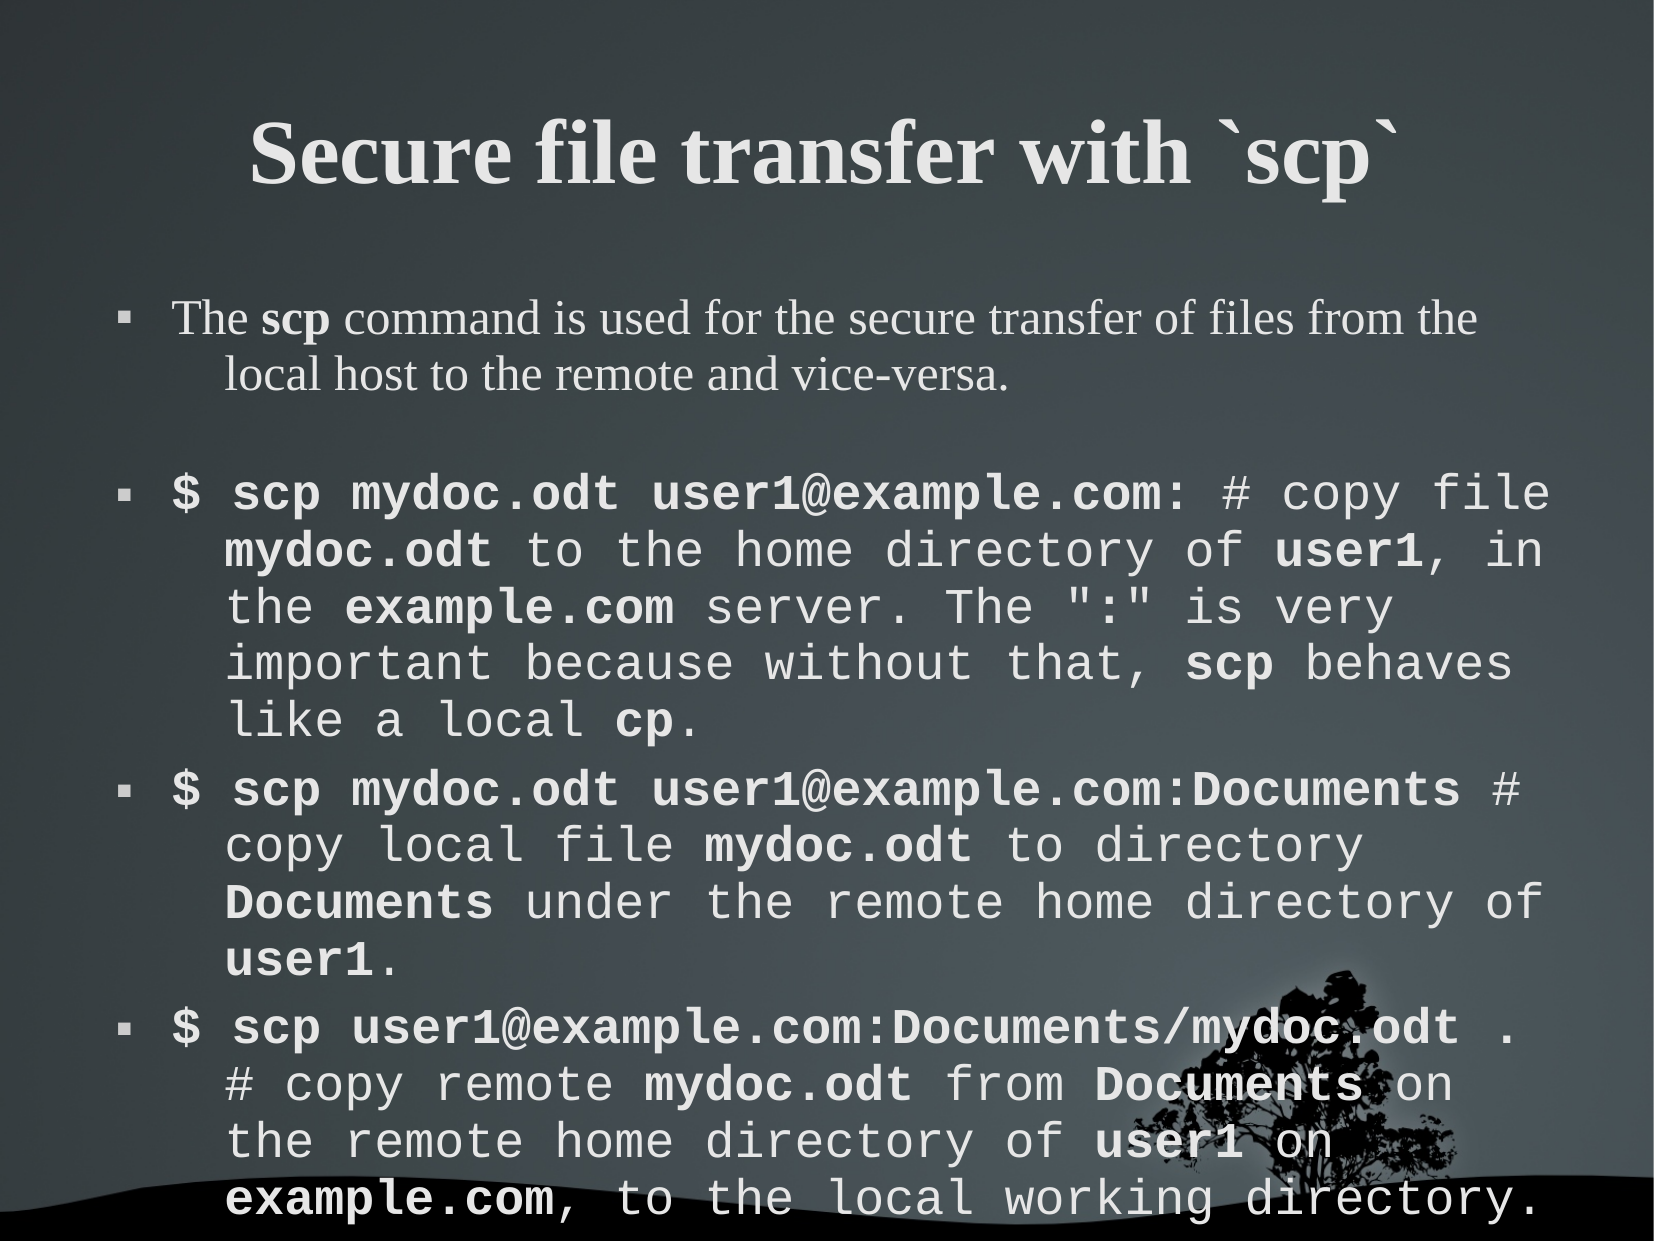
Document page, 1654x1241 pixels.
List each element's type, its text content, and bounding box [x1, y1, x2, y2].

picture [0, 0, 1654, 1241]
list The scp command is used for the secure transfer of files from the local host to the remote and vice-versa. $ scp mydoc.odt user1@example.com: # copy file mydoc.odt to the home directory of user1, in the example.com server. The ":" is very important because without that, scp behaves like a local cp. $ scp mydoc.odt user1@example.com:Documents # copy local file mydoc.odt to directory Documents under the remote home directory of user1. $ scp user1@example.com:Documents/mydoc.odt . # copy remote mydoc.odt from Documents on the remote home directory of user1 on example.com, to the local working directory. [82, 290, 1571, 1230]
title Secure file transfer with `scp` [82, 49, 1571, 257]
